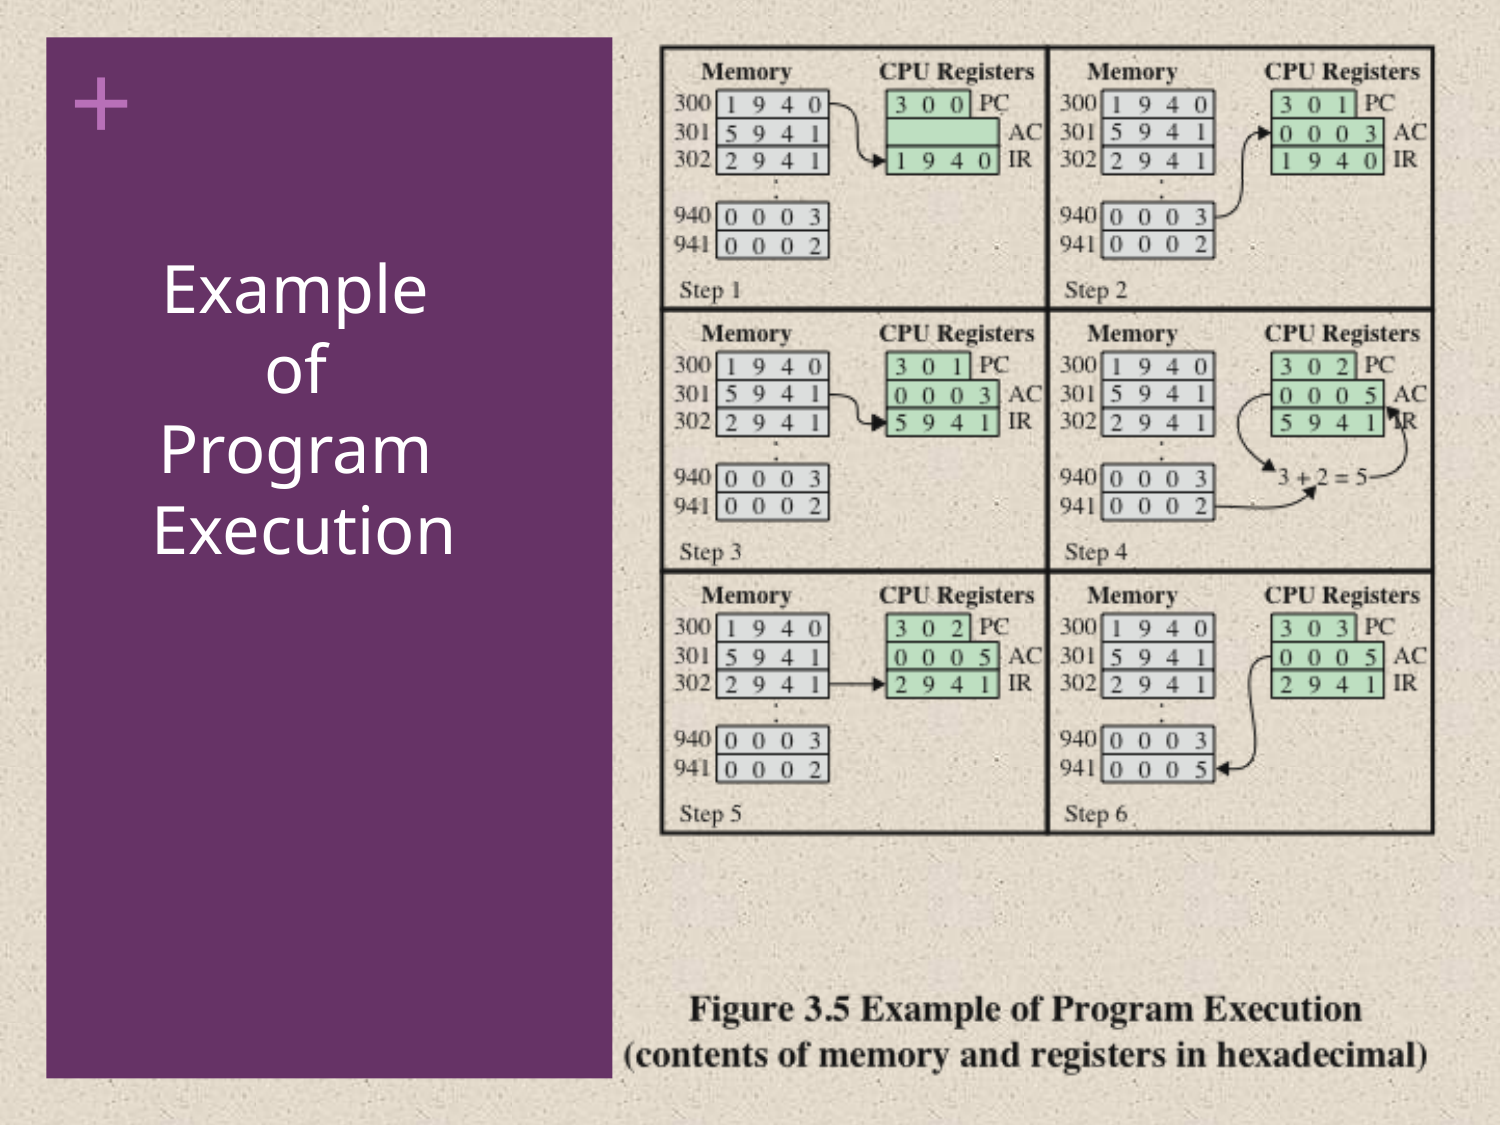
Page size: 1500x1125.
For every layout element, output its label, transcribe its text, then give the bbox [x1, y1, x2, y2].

picture [0, 0, 1500, 1125]
title Example of Program Execution [37, 162, 572, 575]
